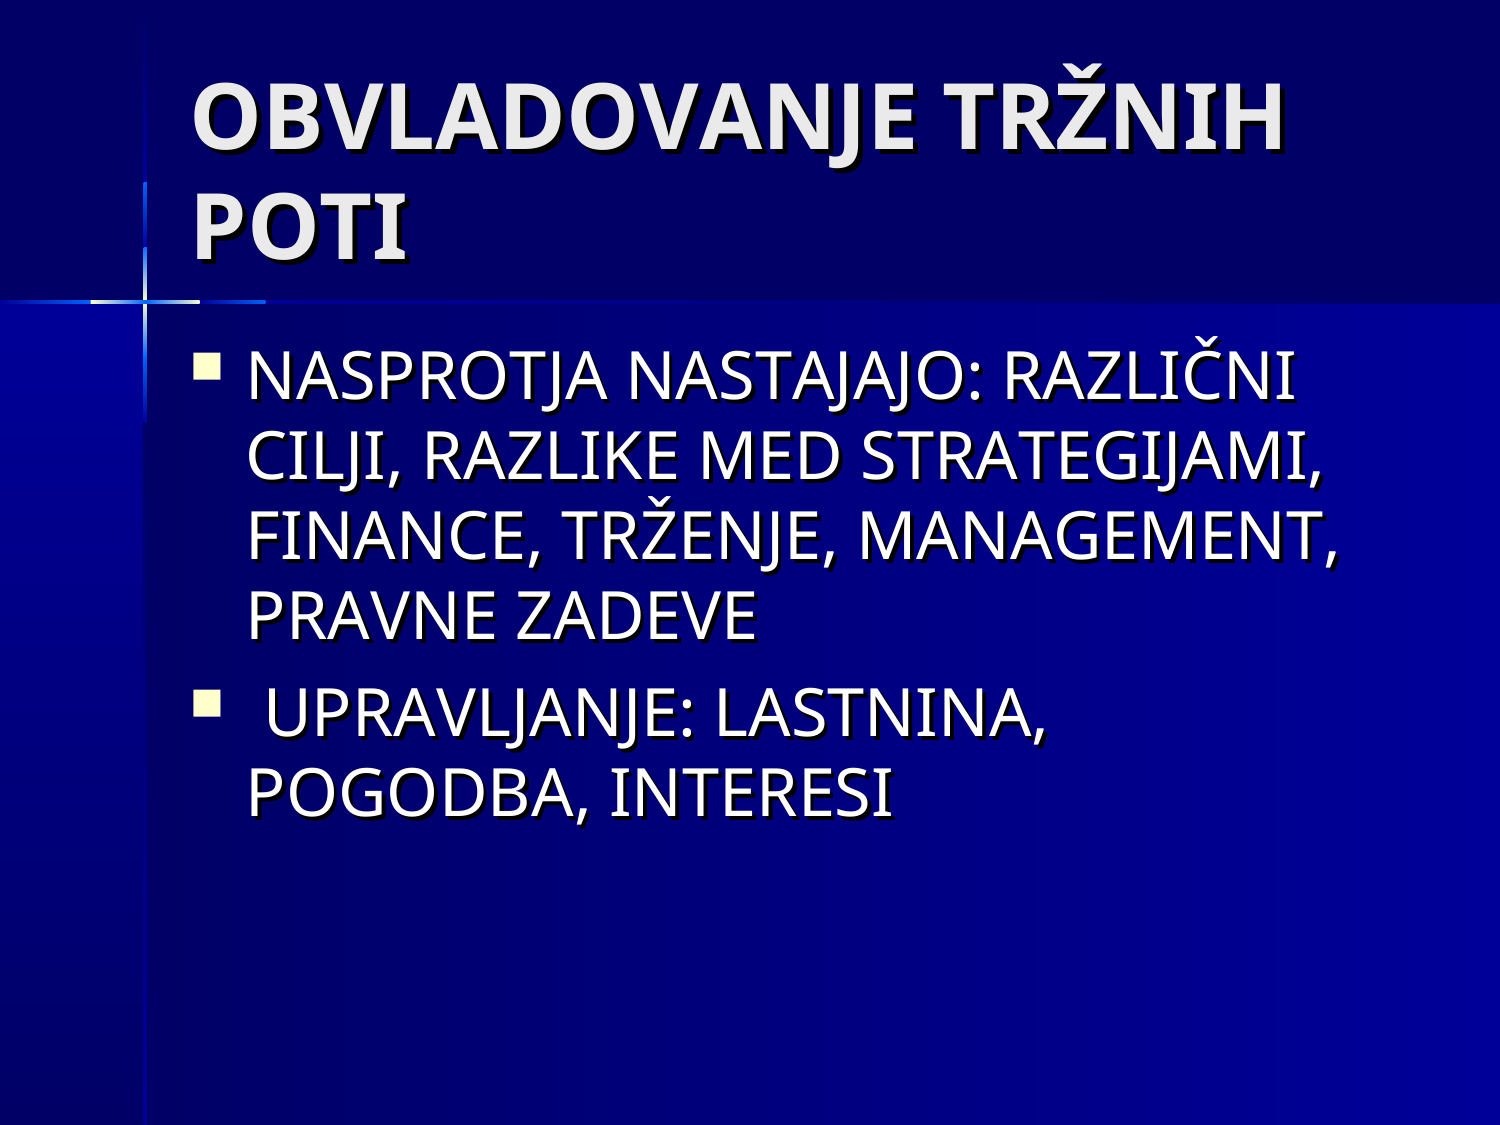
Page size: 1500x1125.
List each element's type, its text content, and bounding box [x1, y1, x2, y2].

title OBVLADOVANJE TRŽNIH POTI [174, 49, 1413, 285]
list NASPROTJA NASTAJAJO: RAZLIČNI CILJI, RAZLIKE MED STRATEGIJAMI, FINANCE, TRŽENJE, MANAGEMENT, PRAVNE ZADEVE UPRAVLJANJE: LASTNINA, POGODBA, INTERESI [174, 324, 1413, 1001]
